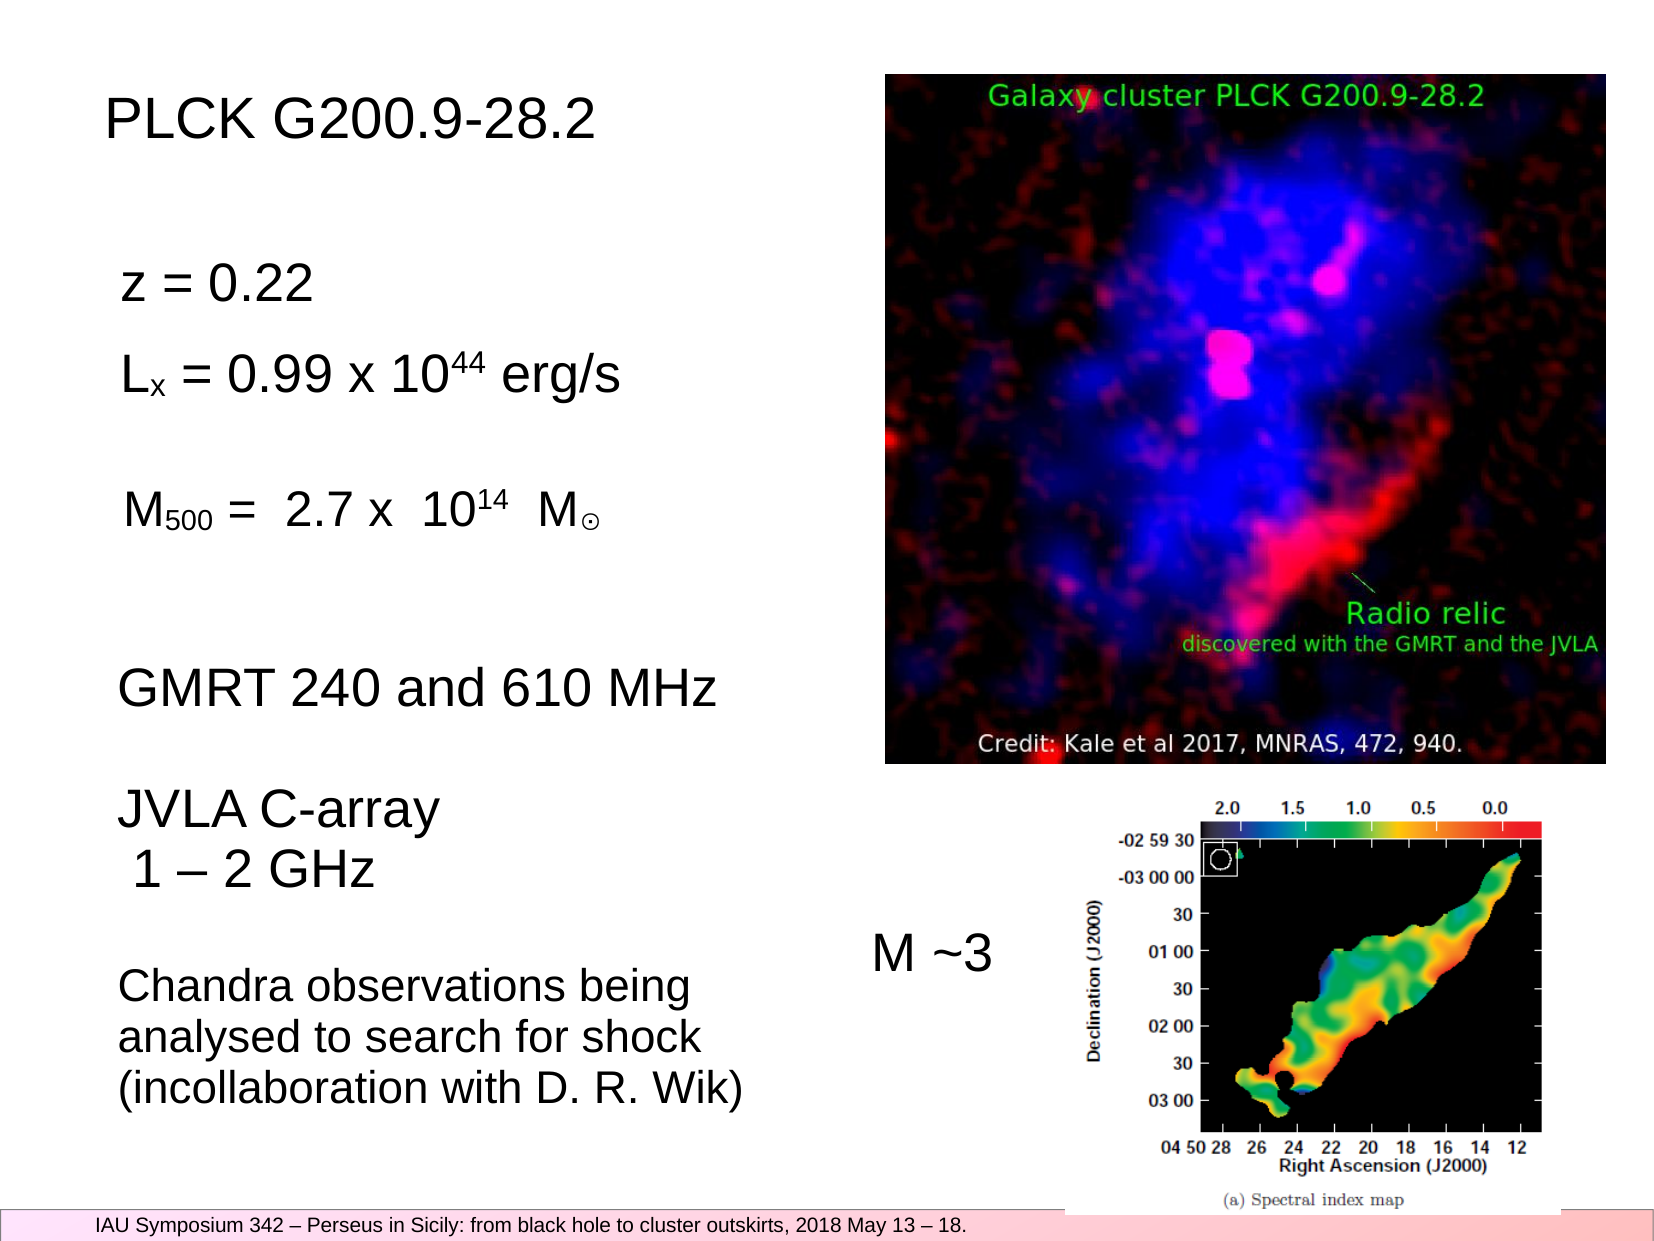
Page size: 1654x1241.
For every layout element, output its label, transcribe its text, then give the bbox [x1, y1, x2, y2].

text_box z = 0.22 Lx = 0.99 x 1044 erg/s [105, 215, 820, 476]
picture [1065, 788, 1561, 1216]
text_box M500 = 2.7 x 1014 M⊙ [108, 474, 841, 576]
text_box GMRT 240 and 610 MHz JVLA C-array 1 – 2 GHz Chandra observations being analysed to search for shock (incollaboration with D. R. Wik) [102, 649, 814, 1122]
text_box PLCK G200.9-28.2 [90, 78, 616, 159]
text_box M ~3 [857, 915, 1066, 996]
picture [885, 74, 1606, 764]
